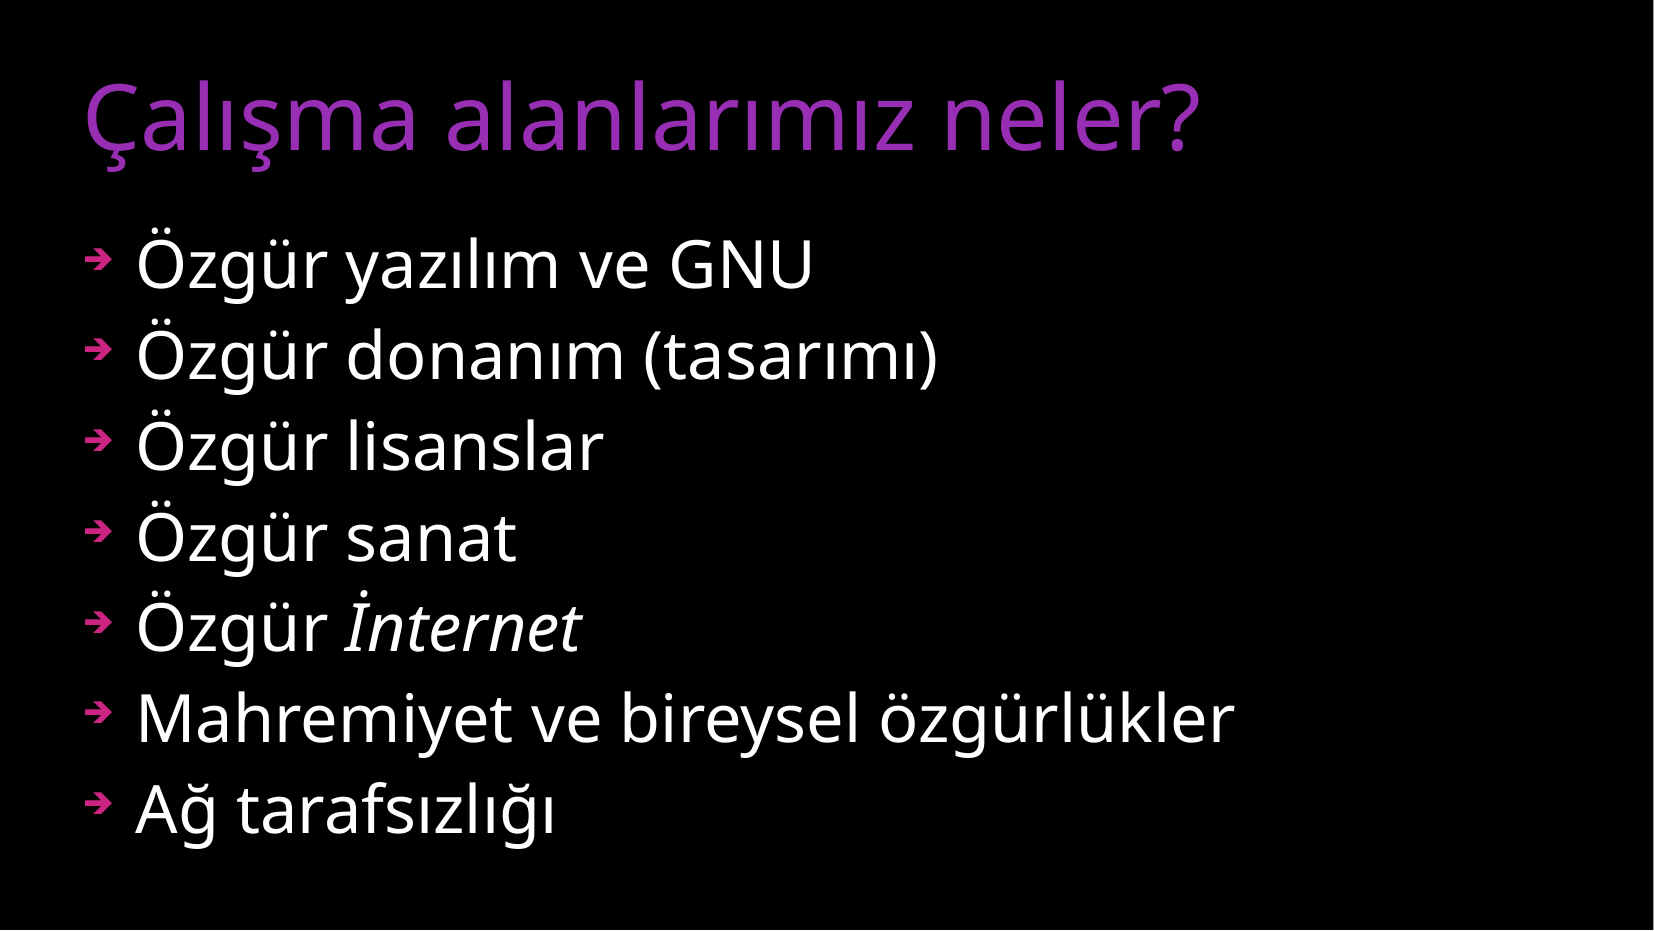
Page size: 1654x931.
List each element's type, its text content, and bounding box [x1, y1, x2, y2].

subtitle Özgür yazılım ve GNU Özgür donanım (tasarımı) Özgür lisanslar Özgür sanat Özgür İnternet Mahremiyet ve bireysel özgürlükler Ağ tarafsızlığı [82, 217, 1571, 766]
title Çalışma alanlarımız neler? [82, 37, 1571, 193]
